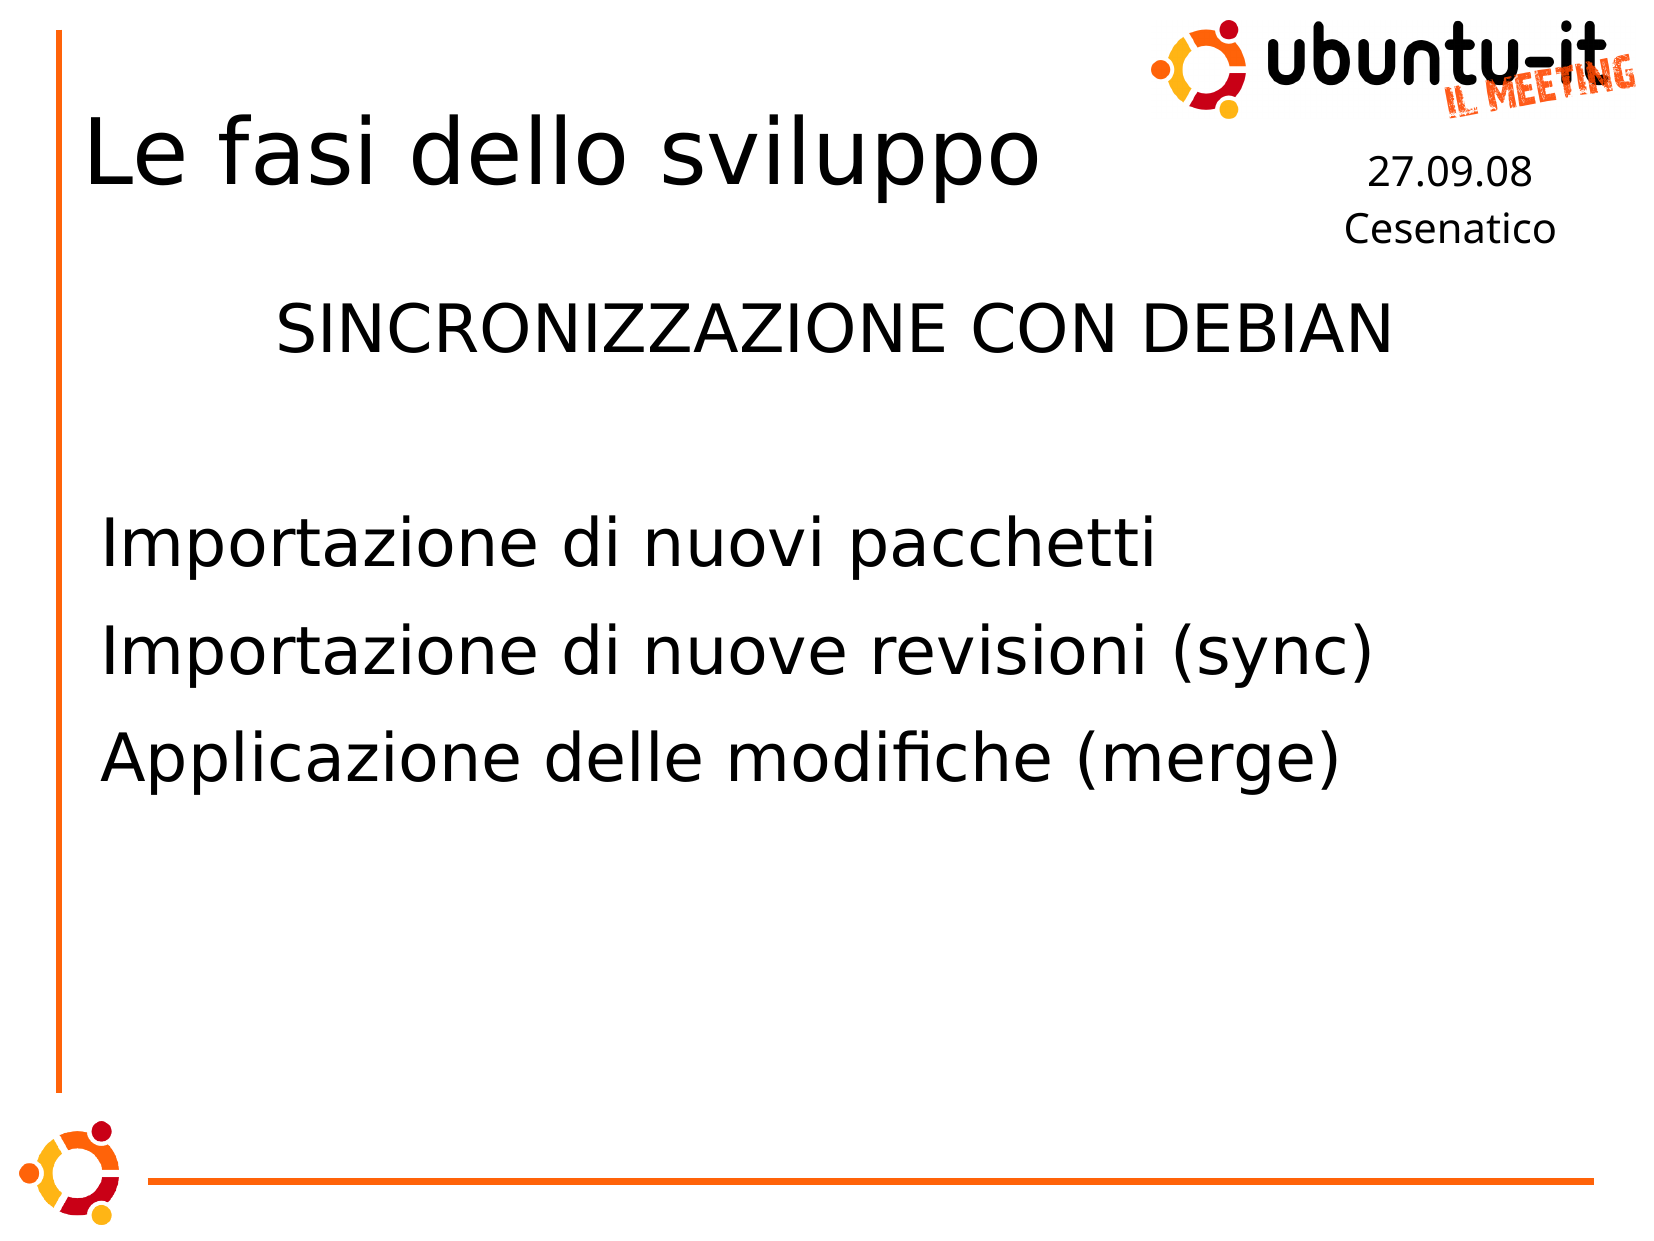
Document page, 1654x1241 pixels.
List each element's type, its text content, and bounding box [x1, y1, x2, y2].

picture [1151, 20, 1636, 119]
title Le fasi dello sviluppo [82, 49, 1571, 257]
picture [19, 1121, 119, 1225]
list SINCRONIZZAZIONE CON DEBIAN Importazione di nuovi pacchetti Importazione di nuove revisioni (sync) Applicazione delle modifiche (merge) [82, 290, 1571, 1109]
